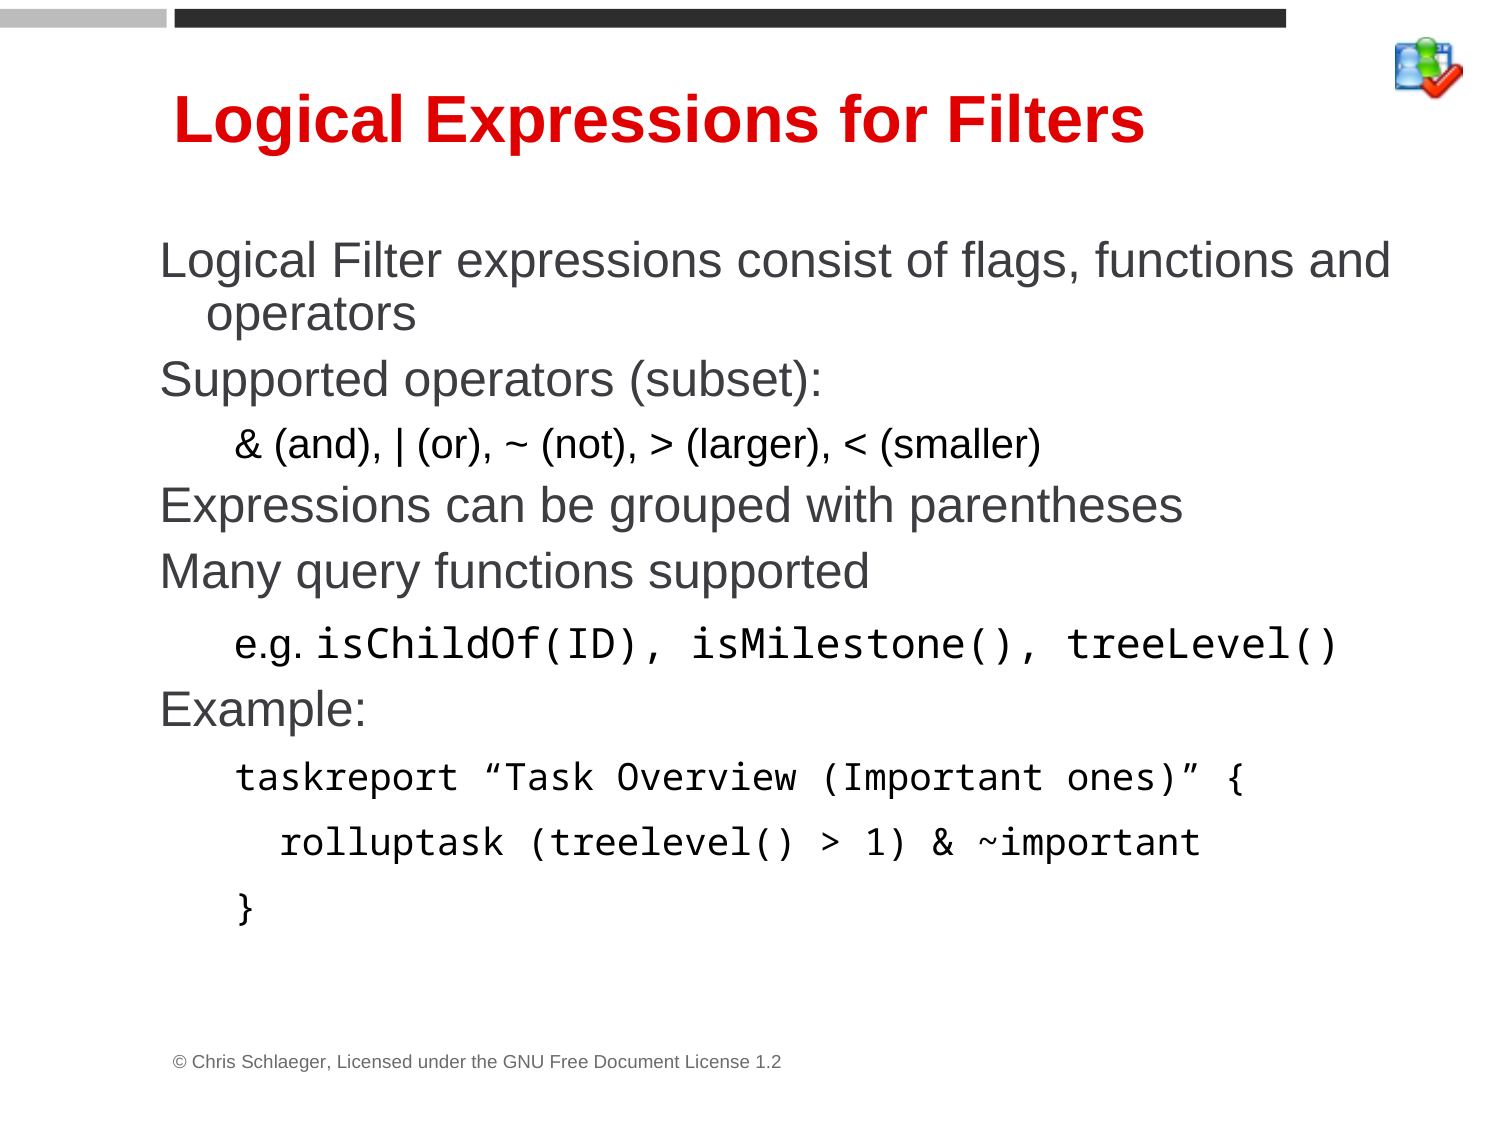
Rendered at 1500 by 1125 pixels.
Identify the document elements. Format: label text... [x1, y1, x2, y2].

picture [1395, 37, 1463, 105]
list Logical Filter expressions consist of flags, functions and operators Supported operators (subset): & (and), | (or), ~ (not), > (larger), < (smaller) Expressions can be grouped with parentheses Many query functions supported e.g. isChildOf(ID), isMilestone(), treeLevel() Example: taskreport “Task Overview (Important ones)” { rolluptask (treelevel() > 1) & ~important } [159, 234, 1395, 1037]
title Logical Expressions for Filters [173, 41, 1395, 205]
